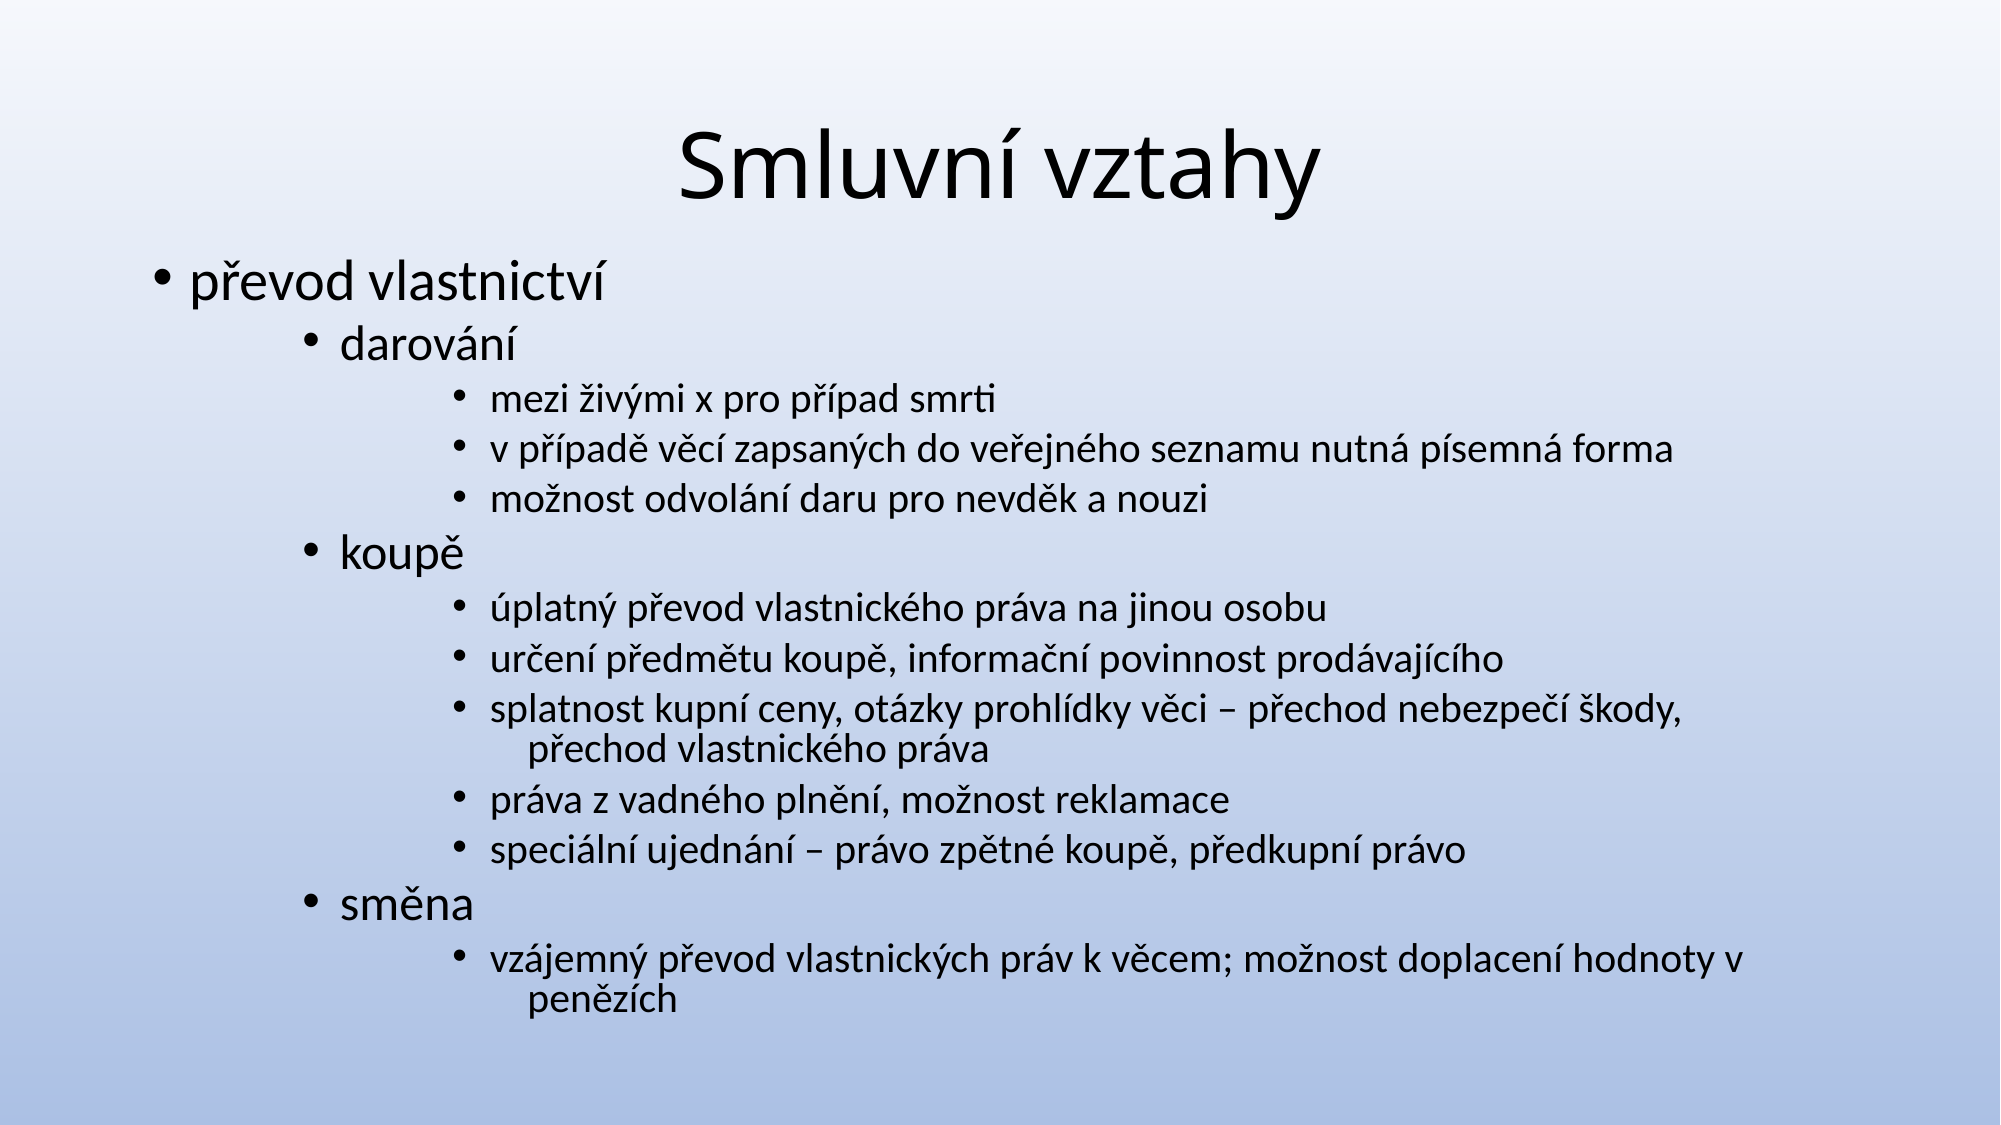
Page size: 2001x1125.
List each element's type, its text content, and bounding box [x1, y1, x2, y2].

list převod vlastnictví darování mezi živými x pro případ smrti v případě věcí zapsaných do veřejného seznamu nutná písemná forma možnost odvolání daru pro nevděk a nouzi koupě úplatný převod vlastnického práva na jinou osobu určení předmětu koupě, informační povinnost prodávajícího splatnost kupní ceny, otázky prohlídky věci – přechod nebezpečí škody, přechod vlastnického práva práva z vadného plnění, možnost reklamace speciální ujednání – právo zpětné koupě, předkupní právo směna vzájemný převod vlastnických práv k věcem; možnost doplacení hodnoty v penězích [137, 247, 1807, 1041]
title Smluvní vztahy [137, 59, 1863, 278]
